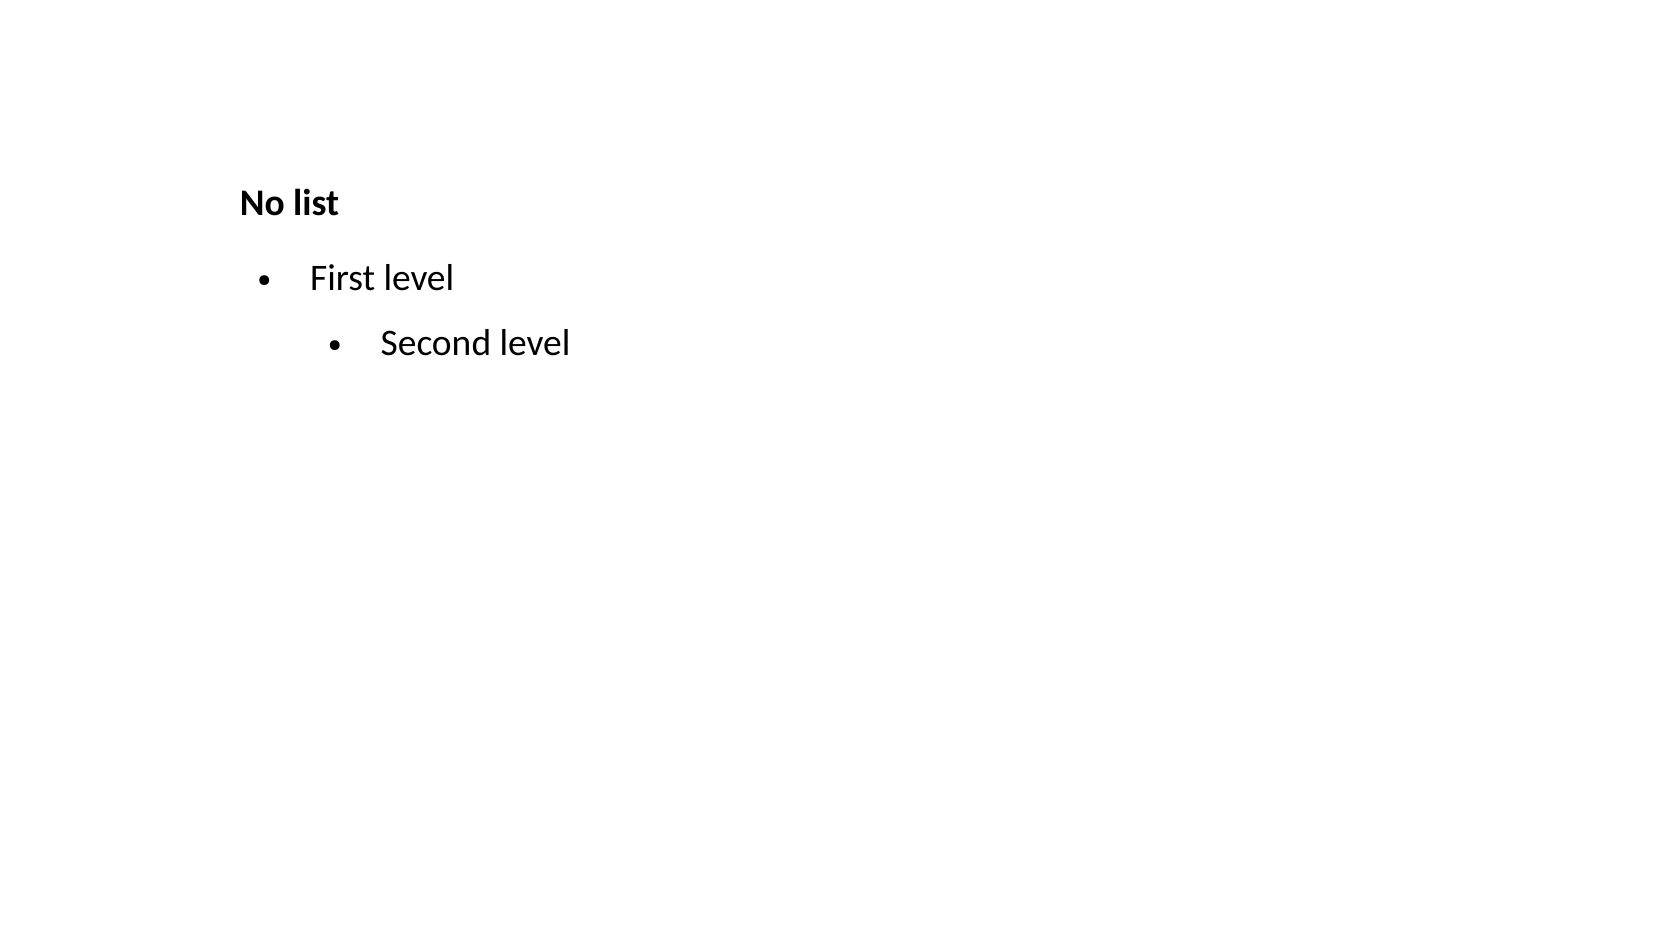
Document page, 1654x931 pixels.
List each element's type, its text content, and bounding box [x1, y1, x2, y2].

list No list First level Second level [239, 187, 909, 881]
